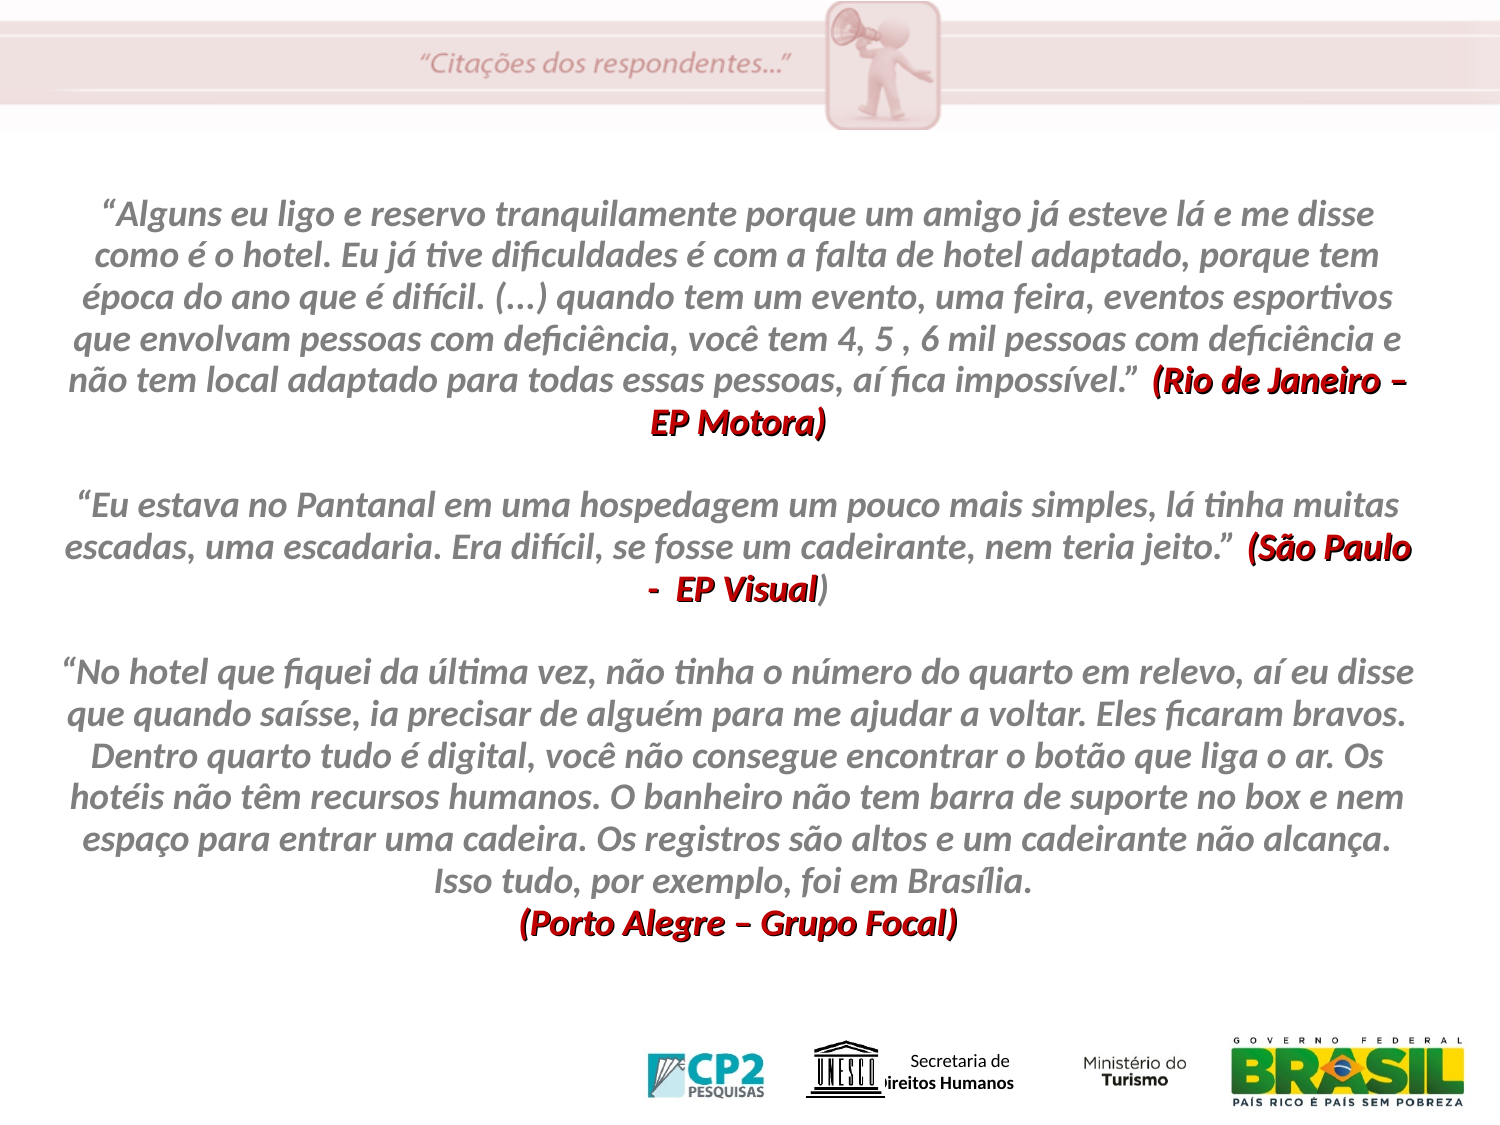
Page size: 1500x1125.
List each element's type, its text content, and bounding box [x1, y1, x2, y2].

text_box “Alguns eu ligo e reservo tranquilamente porque um amigo já esteve lá e me disse como é o hotel. Eu já tive dificuldades é com a falta de hotel adaptado, porque tem época do ano que é difícil. (...) quando tem um evento, uma feira, eventos esportivos que envolvam pessoas com deficiência, você tem 4, 5 , 6 mil pessoas com deficiência e não tem local adaptado para todas essas pessoas, aí fica impossível.” (Rio de Janeiro – EP Motora) “Eu estava no Pantanal em uma hospedagem um pouco mais simples, lá tinha muitas escadas, uma escadaria. Era difícil, se fosse um cadeirante, nem teria jeito.” (São Paulo - EP Visual) “No hotel que fiquei da última vez, não tinha o número do quarto em relevo, aí eu disse que quando saísse, ia precisar de alguém para me ajudar a voltar. Eles ficaram bravos. Dentro quarto tudo é digital, você não consegue encontrar o botão que liga o ar. Os hotéis não têm recursos humanos. O banheiro não tem barra de suporte no box e nem espaço para entrar uma cadeira. Os registros são altos e um cadeirante não alcança. Isso tudo, por exemplo, foi em Brasília. (Porto Alegre – Grupo Focal) [41, 184, 1435, 950]
picture [0, 1, 1500, 131]
